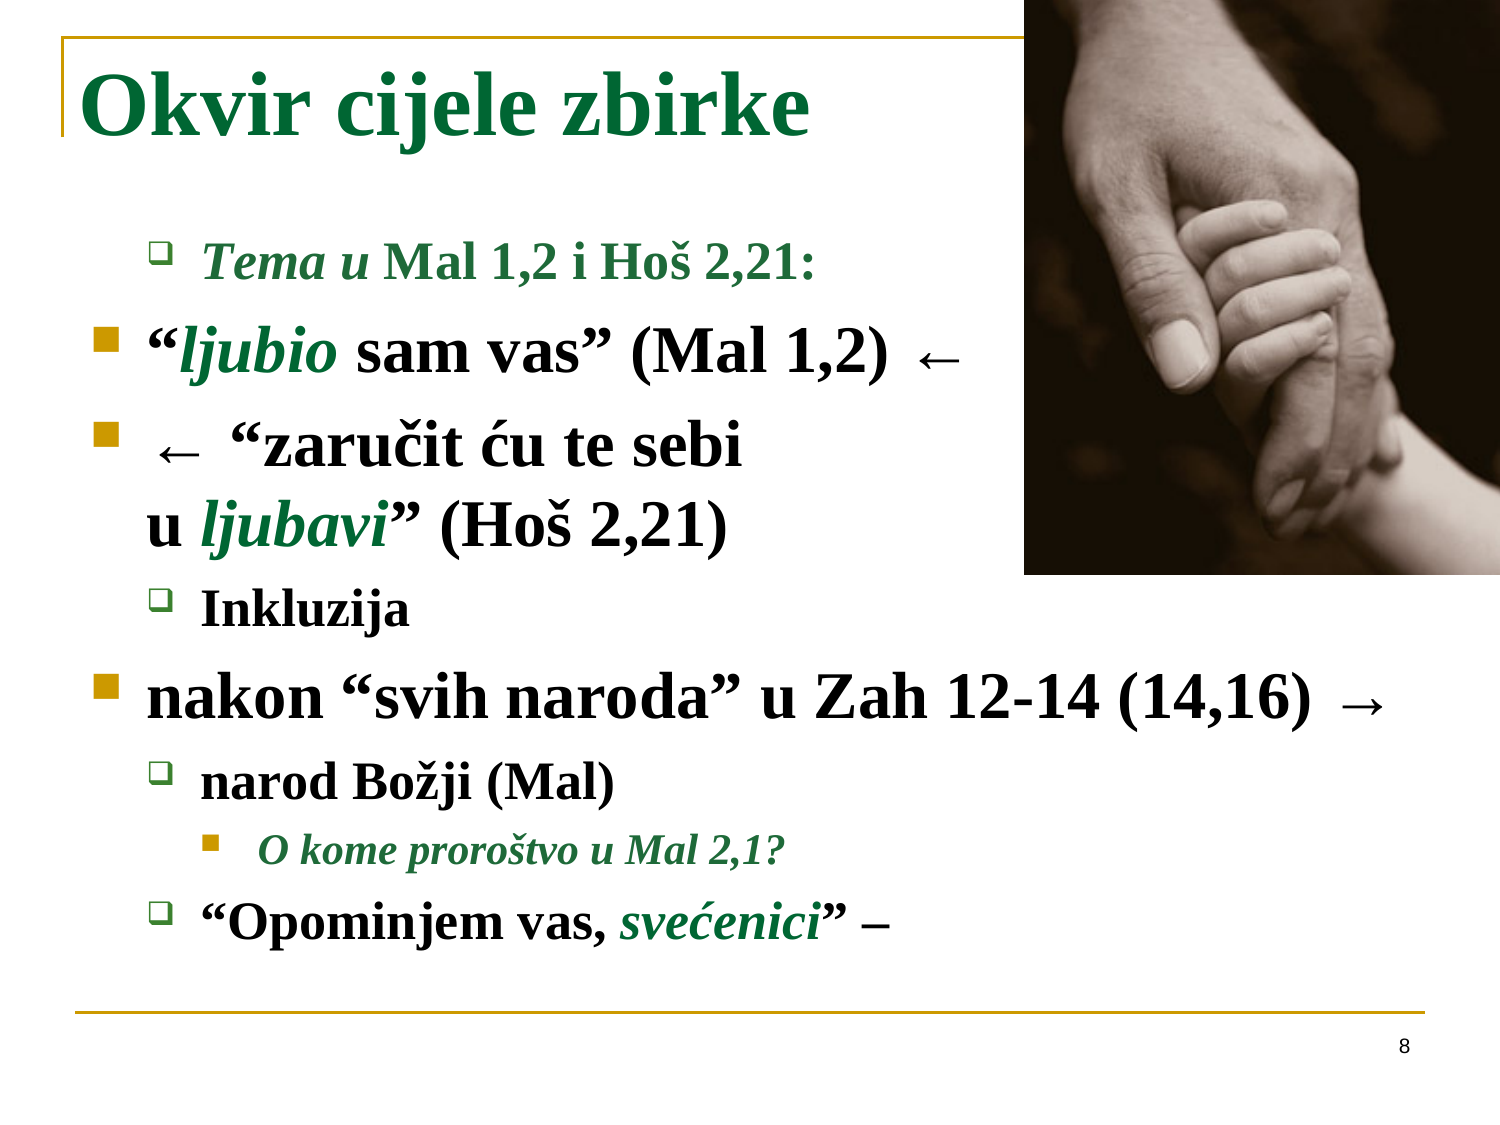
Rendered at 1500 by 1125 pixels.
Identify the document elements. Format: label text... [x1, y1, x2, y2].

title Okvir cijele zbirke [63, 33, 1024, 161]
list Tema u Mal 1,2 i Hoš 2,21: “ljubio sam vas” (Mal 1,2) ← ← “zaručit ću te sebi u ljubavi” (Hoš 2,21) Inkluzija nakon “svih naroda” u Zah 12-14 (14,16) → narod Božji (Mal) O kome proroštvo u Mal 2,1? “Opominjem vas, svećenici” – [75, 218, 1426, 1006]
text_box <number> [1074, 1025, 1426, 1101]
picture [1024, 0, 1500, 575]
